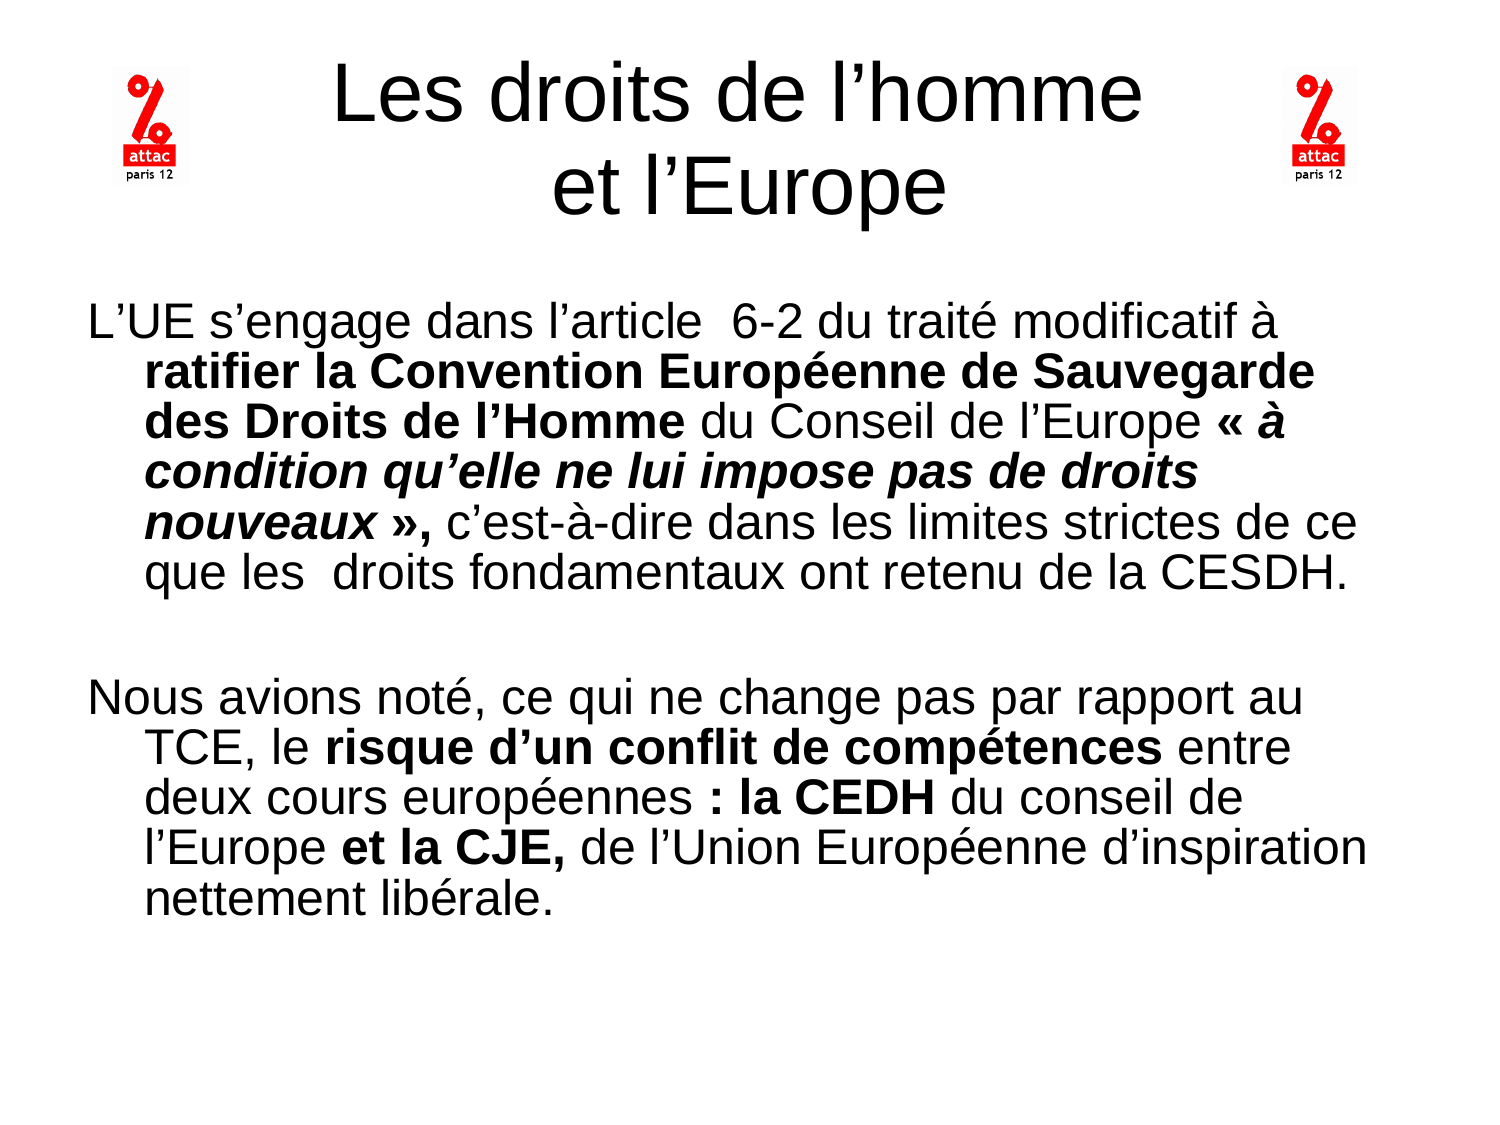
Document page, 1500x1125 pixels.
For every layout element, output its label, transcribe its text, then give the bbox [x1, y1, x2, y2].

picture [1281, 66, 1358, 185]
title Les droits de l’homme et l’Europe [75, 31, 1426, 247]
picture [112, 66, 189, 185]
list L’UE s’engage dans l’article 6-2 du traité modificatif à ratifier la Convention Européenne de Sauvegarde des Droits de l’Homme du Conseil de l’Europe « à condition qu’elle ne lui impose pas de droits nouveaux », c’est-à-dire dans les limites strictes de ce que les droits fondamentaux ont retenu de la CESDH. Nous avions noté, ce qui ne change pas par rapport au TCE, le risque d’un conflit de compétences entre deux cours européennes : la CEDH du conseil de l’Europe et la CJE, de l’Union Européenne d’inspiration nettement libérale. [73, 290, 1424, 1047]
